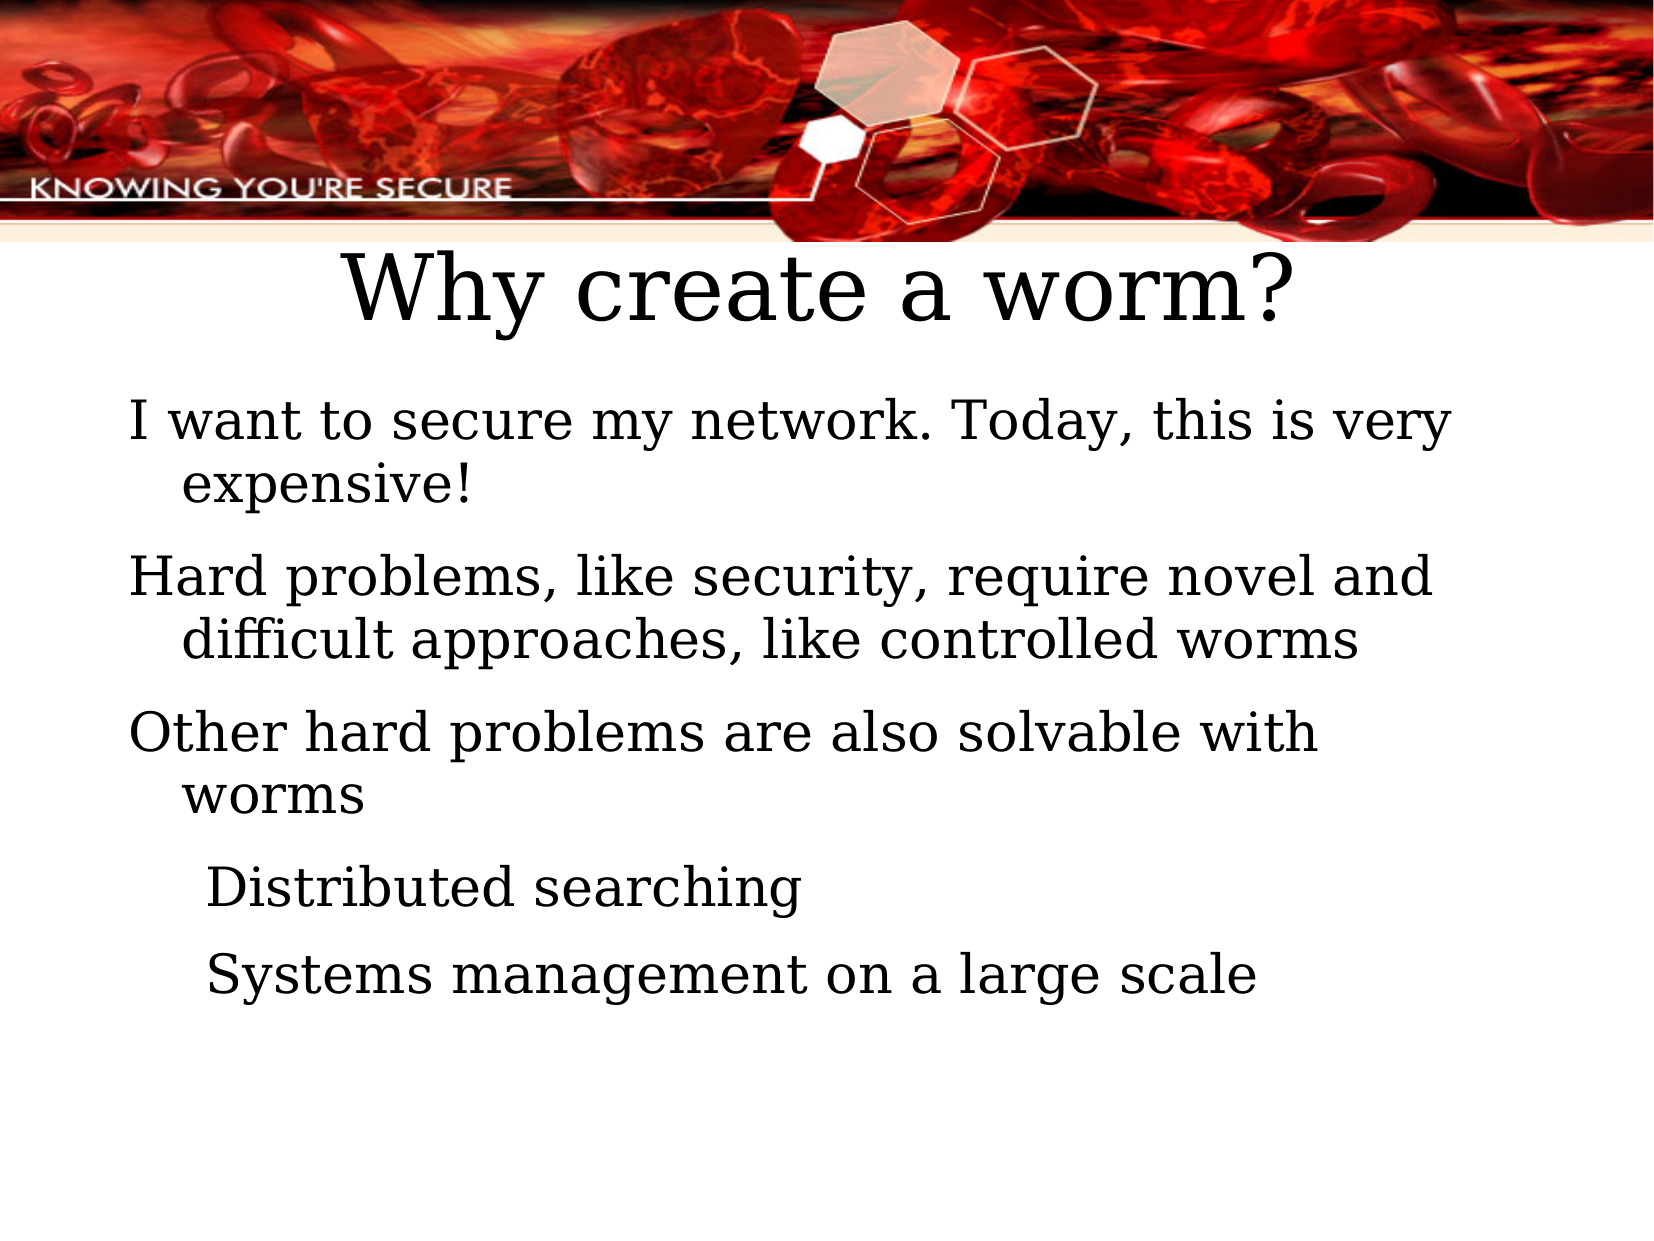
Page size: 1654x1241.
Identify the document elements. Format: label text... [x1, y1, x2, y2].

title Why create a worm? [113, 185, 1526, 393]
picture [0, 0, 1654, 242]
list I want to secure my network. Today, this is very expensive! Hard problems, like security, require novel and difficult approaches, like controlled worms Other hard problems are also solvable with worms Distributed searching Systems management on a large scale [110, 389, 1523, 1093]
